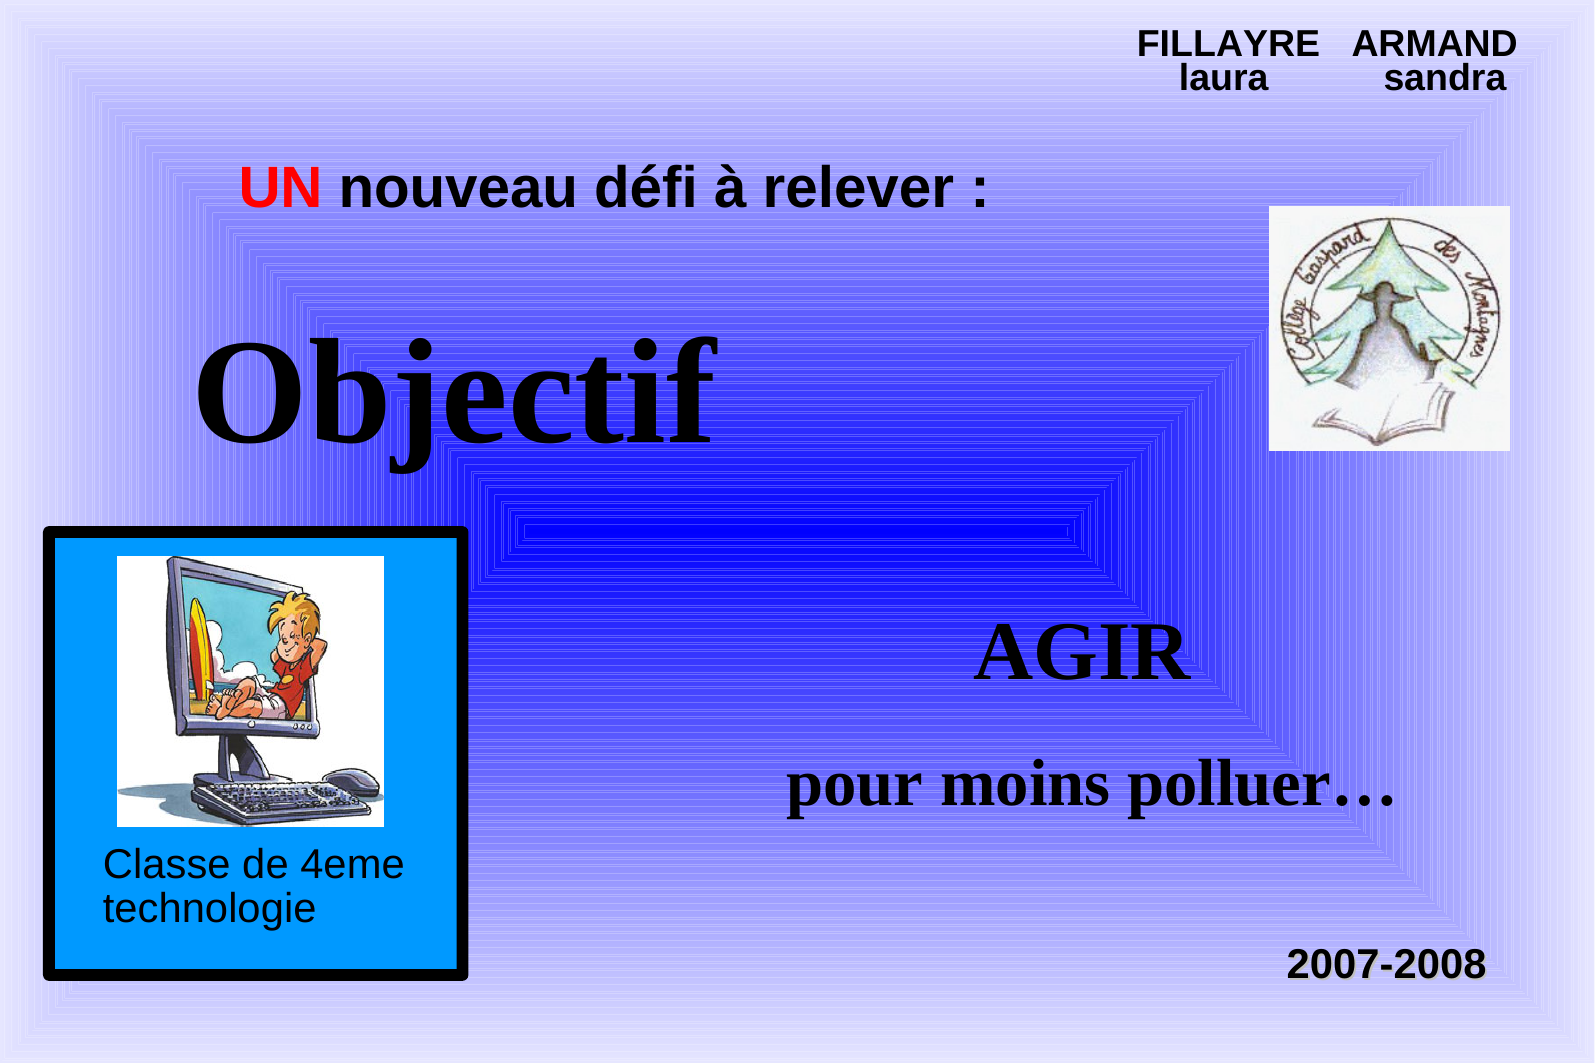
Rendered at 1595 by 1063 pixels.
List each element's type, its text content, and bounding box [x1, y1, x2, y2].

picture [1269, 206, 1510, 354]
text_box AGIR pour moins polluer… [649, 354, 1536, 825]
text_box [48, 531, 463, 976]
picture [117, 556, 384, 827]
text_box FILLAYRE ARMAND laura sandra [1122, 22, 1595, 106]
text_box UN nouveau défi à relever : [100, 151, 1129, 227]
text_box Classe de 4eme technologie [88, 837, 439, 939]
text_box Objectif [177, 324, 768, 478]
text_box 2007-2008 [1271, 936, 1510, 995]
